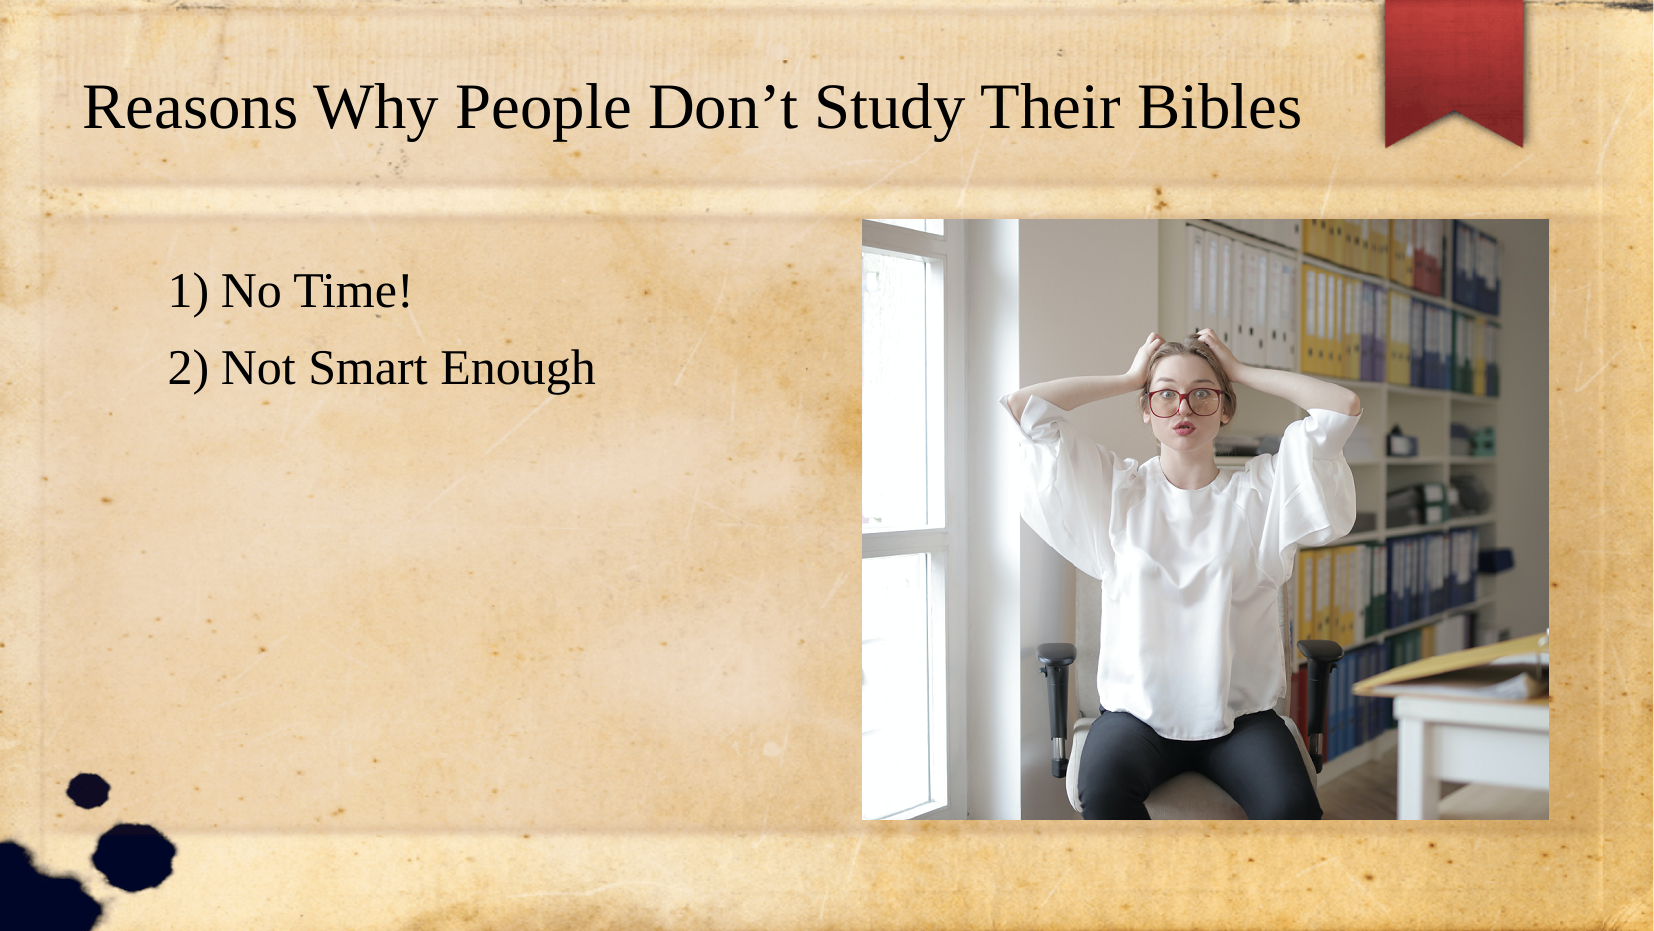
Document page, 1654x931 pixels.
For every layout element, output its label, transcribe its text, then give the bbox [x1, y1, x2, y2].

list No Time! Not Smart Enough [150, 262, 862, 676]
picture [0, 0, 1654, 931]
title Reasons Why People Don’t Study Their Bibles [82, 37, 1347, 178]
